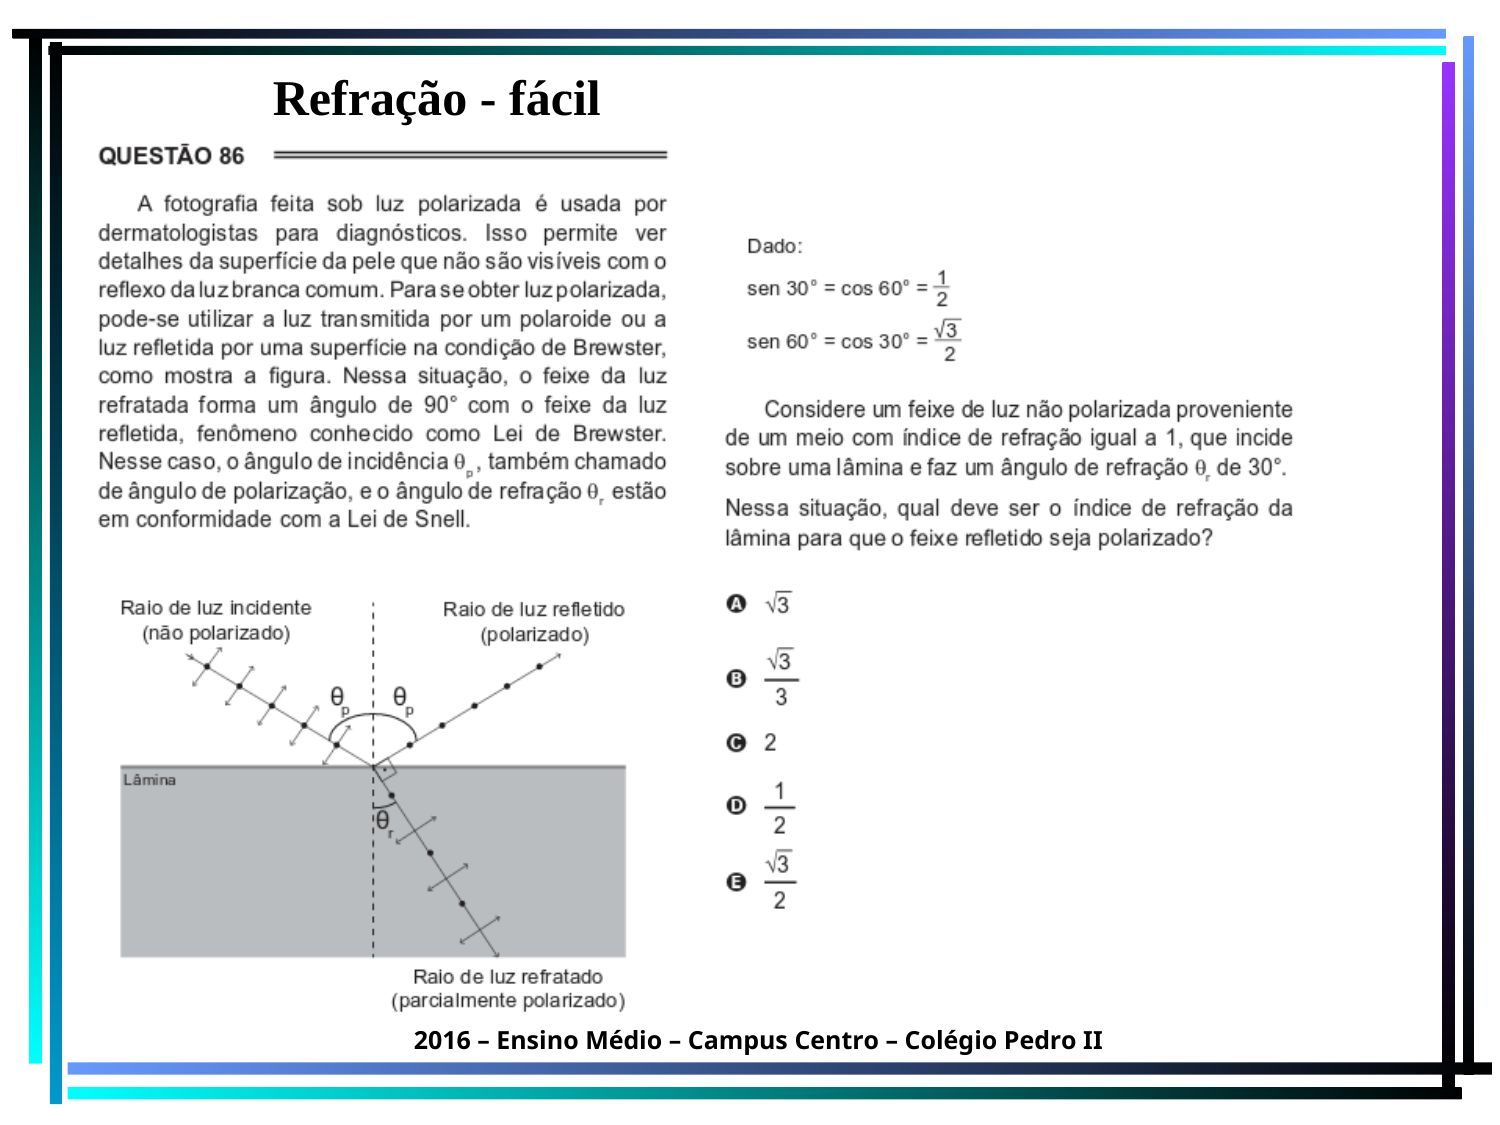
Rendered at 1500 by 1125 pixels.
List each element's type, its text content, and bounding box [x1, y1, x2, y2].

picture [0, 0, 1500, 1125]
text_box 2016 – Ensino Médio – Campus Centro – Colégio Pedro II [399, 1018, 1119, 1064]
title Refração - fácil [129, 59, 745, 142]
